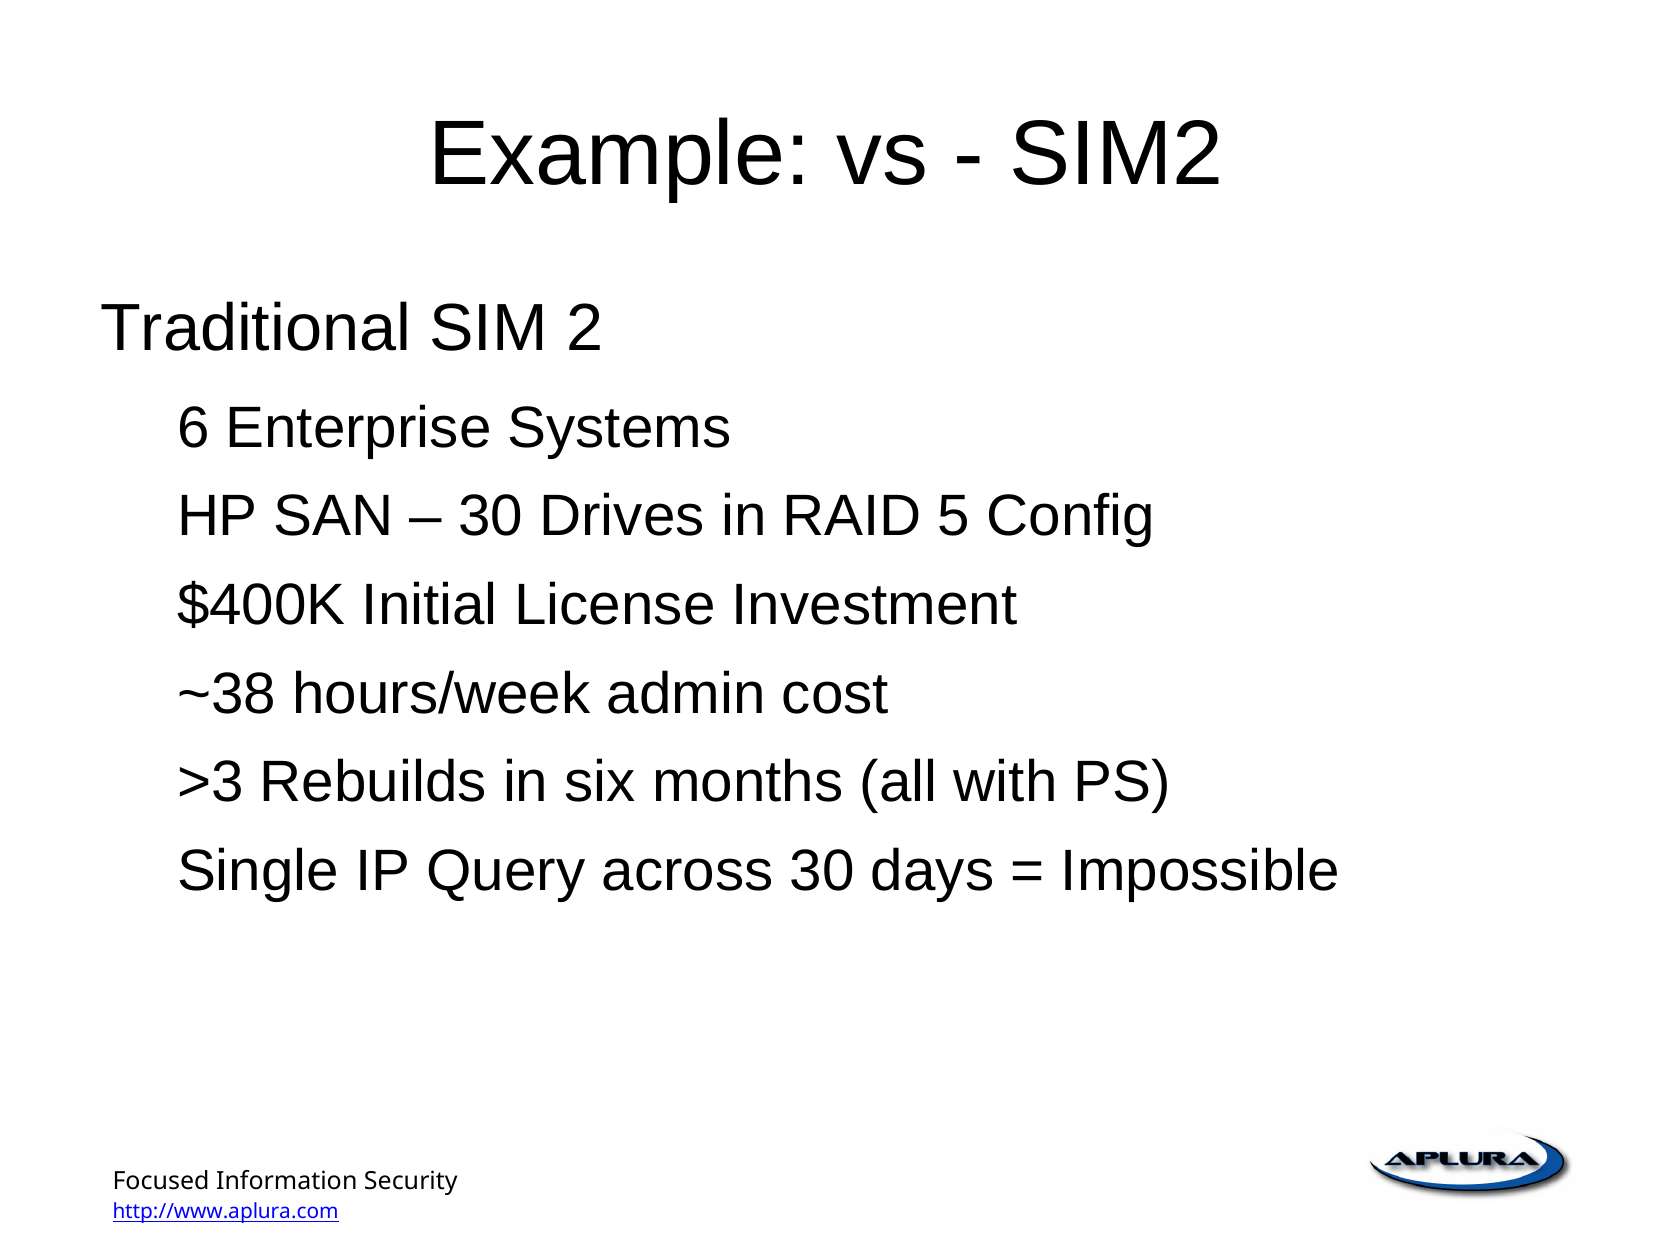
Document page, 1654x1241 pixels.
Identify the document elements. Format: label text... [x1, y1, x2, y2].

title Example: vs - SIM2 [82, 56, 1571, 250]
picture [1365, 1124, 1576, 1203]
list Traditional SIM 2 6 Enterprise Systems HP SAN – 30 Drives in RAID 5 Config $400K Initial License Investment ~38 hours/week admin cost >3 Rebuilds in six months (all with PS) Single IP Query across 30 days = Impossible [82, 290, 1571, 1094]
